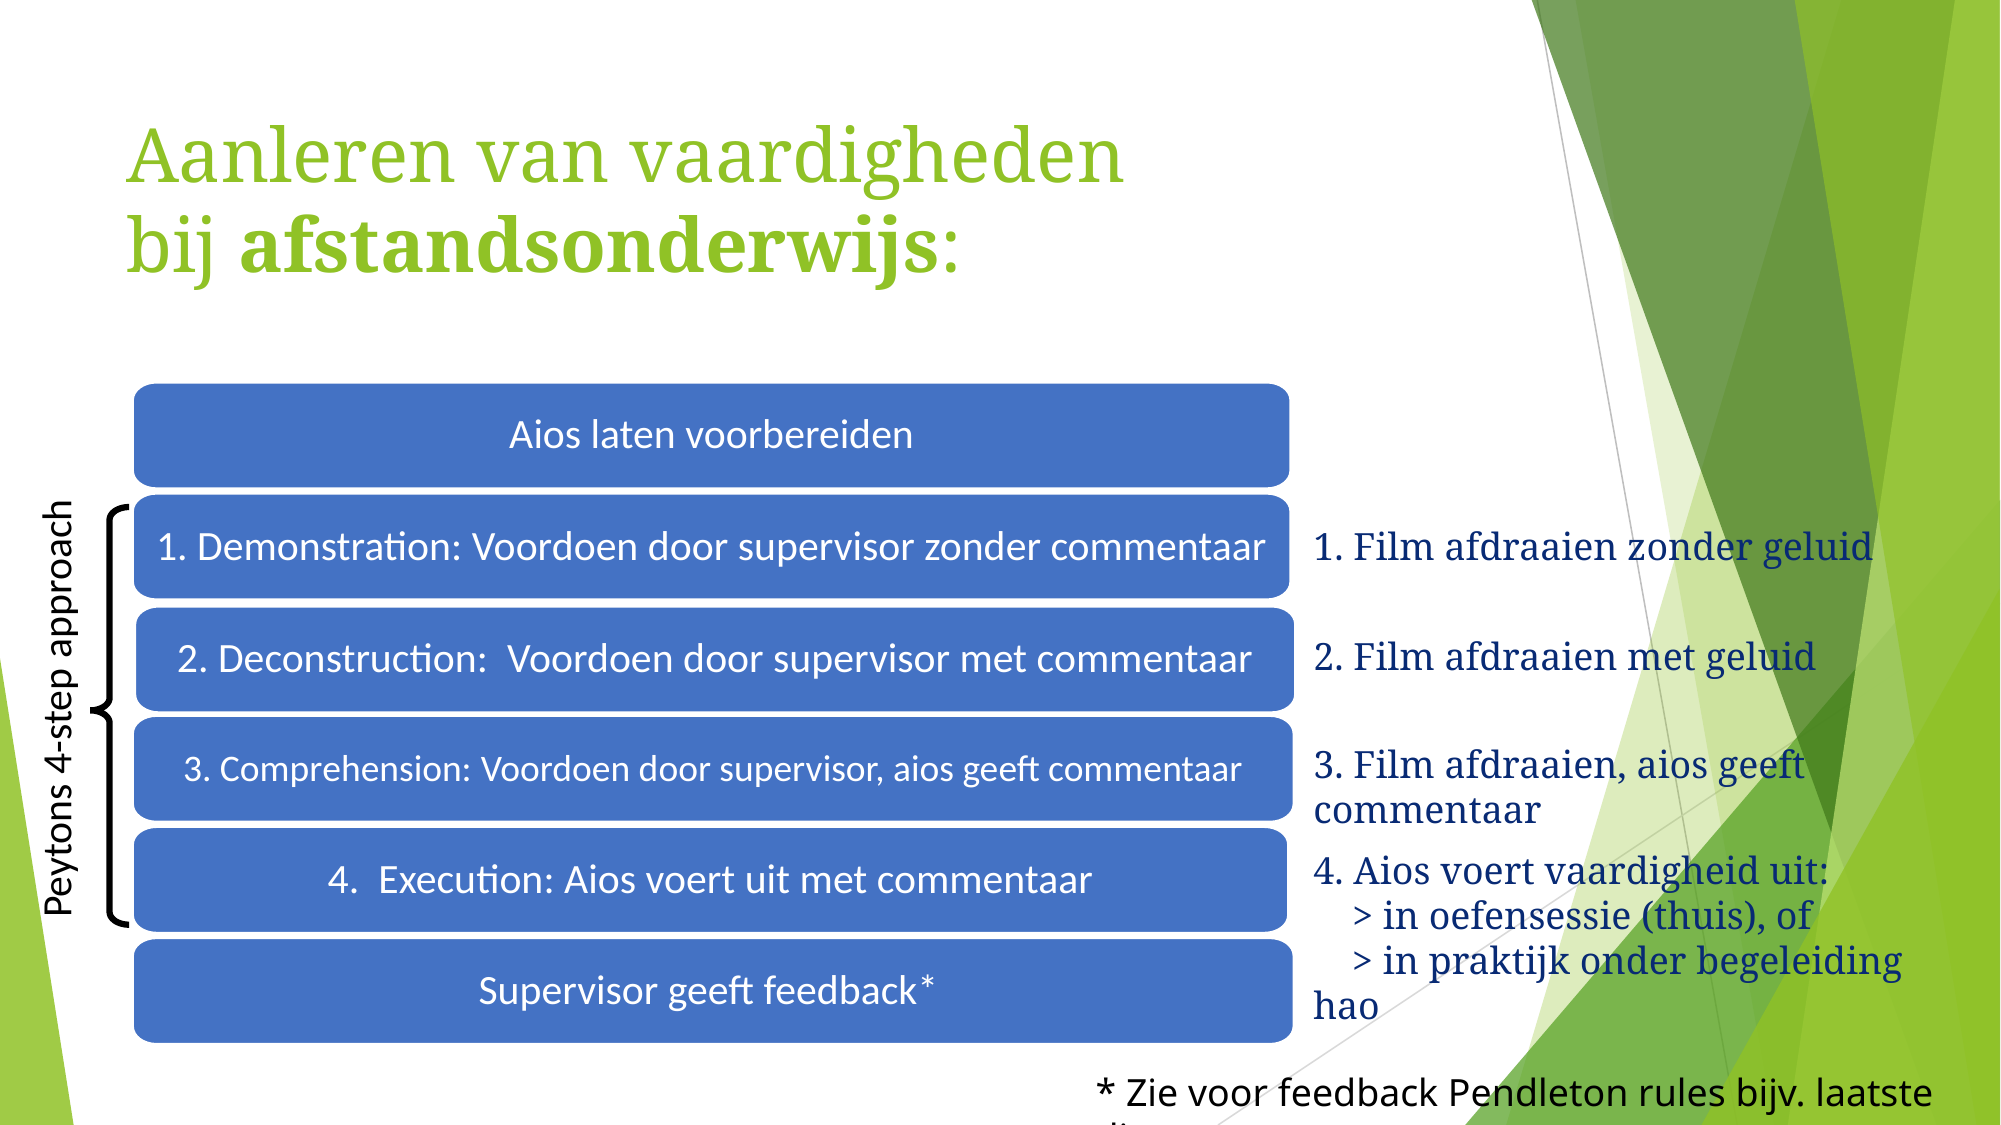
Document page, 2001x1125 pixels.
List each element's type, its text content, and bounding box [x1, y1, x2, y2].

text_box 4. Execution: Aios voert uit met commentaar [132, 826, 1289, 933]
text_box 1. Film afdraaien zonder geluid [1298, 514, 1985, 576]
text_box 1. Demonstration: Voordoen door supervisor zonder commentaar [132, 493, 1291, 600]
text_box 2. Film afdraaien met geluid [1298, 625, 1985, 687]
text_box 4. Aios voert vaardigheid uit: > in oefensessie (thuis), of > in praktijk onder begeleiding hao [1298, 839, 1979, 992]
text_box 2. Deconstruction: Voordoen door supervisor met commentaar [135, 606, 1296, 713]
text_box Aios laten voorbereiden [132, 382, 1291, 489]
text_box * Zie voor feedback Pendleton rules bijv. laatste dia [1080, 1061, 2000, 1123]
text_box Supervisor geeft feedback* [132, 938, 1294, 1044]
title Aanleren van vaardigheden bij afstandsonderwijs: [111, 99, 1522, 317]
text_box 3. Comprehension: Voordoen door supervisor, aios geeft commentaar [132, 715, 1294, 822]
text_box 3. Film afdraaien, aios geeft commentaar [1298, 733, 2000, 794]
text_box Peytons 4-step approach [21, 467, 88, 933]
